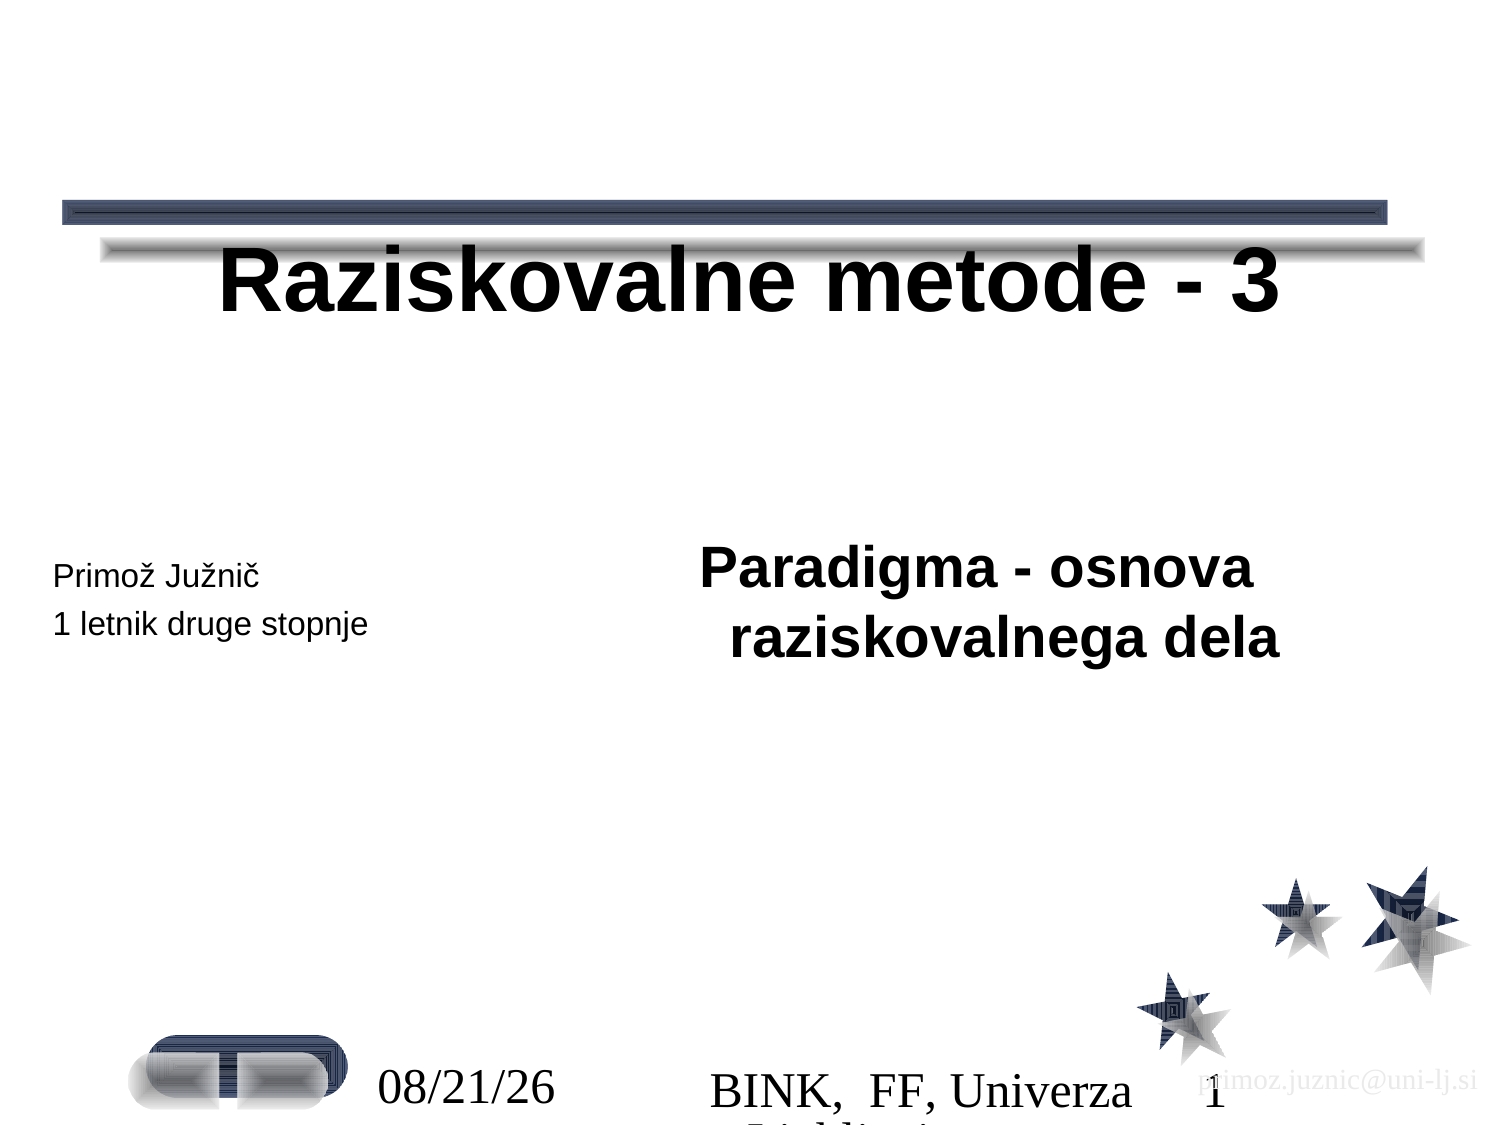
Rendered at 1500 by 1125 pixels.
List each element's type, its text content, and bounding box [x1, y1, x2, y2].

text_box Primož Južnič 1 letnik druge stopnje [37, 450, 463, 1051]
text_box Paradigma - osnova raziskovalnega dela [578, 449, 1375, 975]
text_box Raziskovalne metode - 3 [112, 149, 1388, 338]
